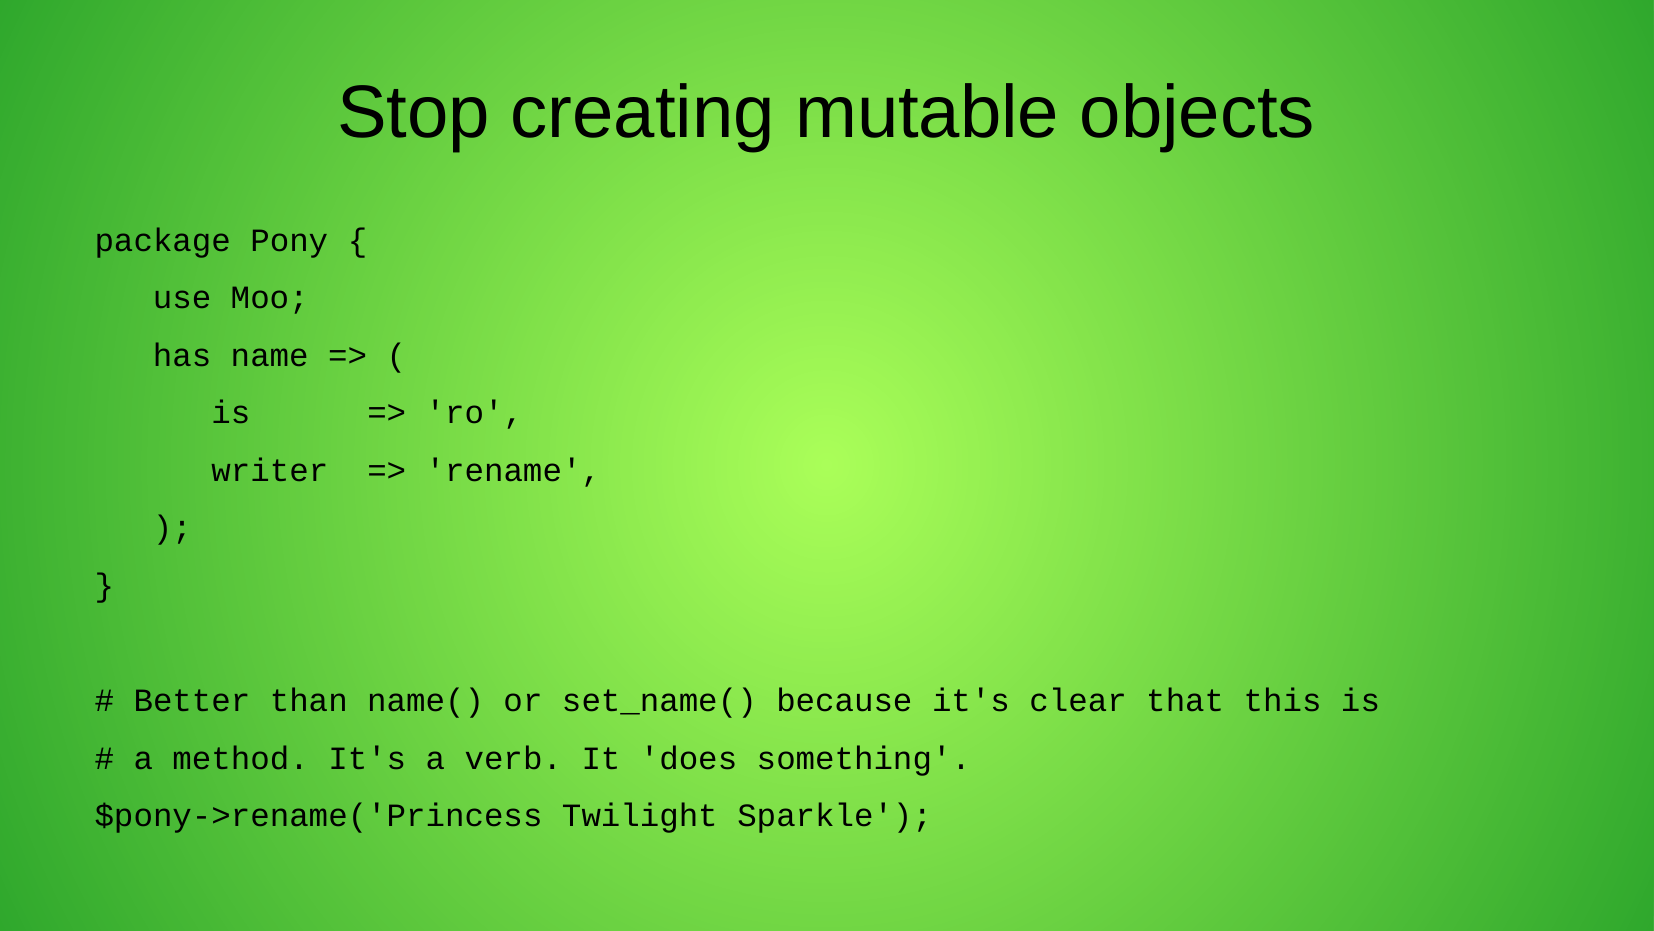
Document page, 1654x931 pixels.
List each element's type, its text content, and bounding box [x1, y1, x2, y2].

title Stop creating mutable objects [82, 35, 1571, 189]
list package Pony { use Moo; has name => ( is => 'ro', writer => 'rename', ); } # Better than name() or set_name() because it's clear that this is # a method. It's a verb. It 'does something'. $pony->rename('Princess Twilight Sparkle'); [94, 224, 1571, 839]
